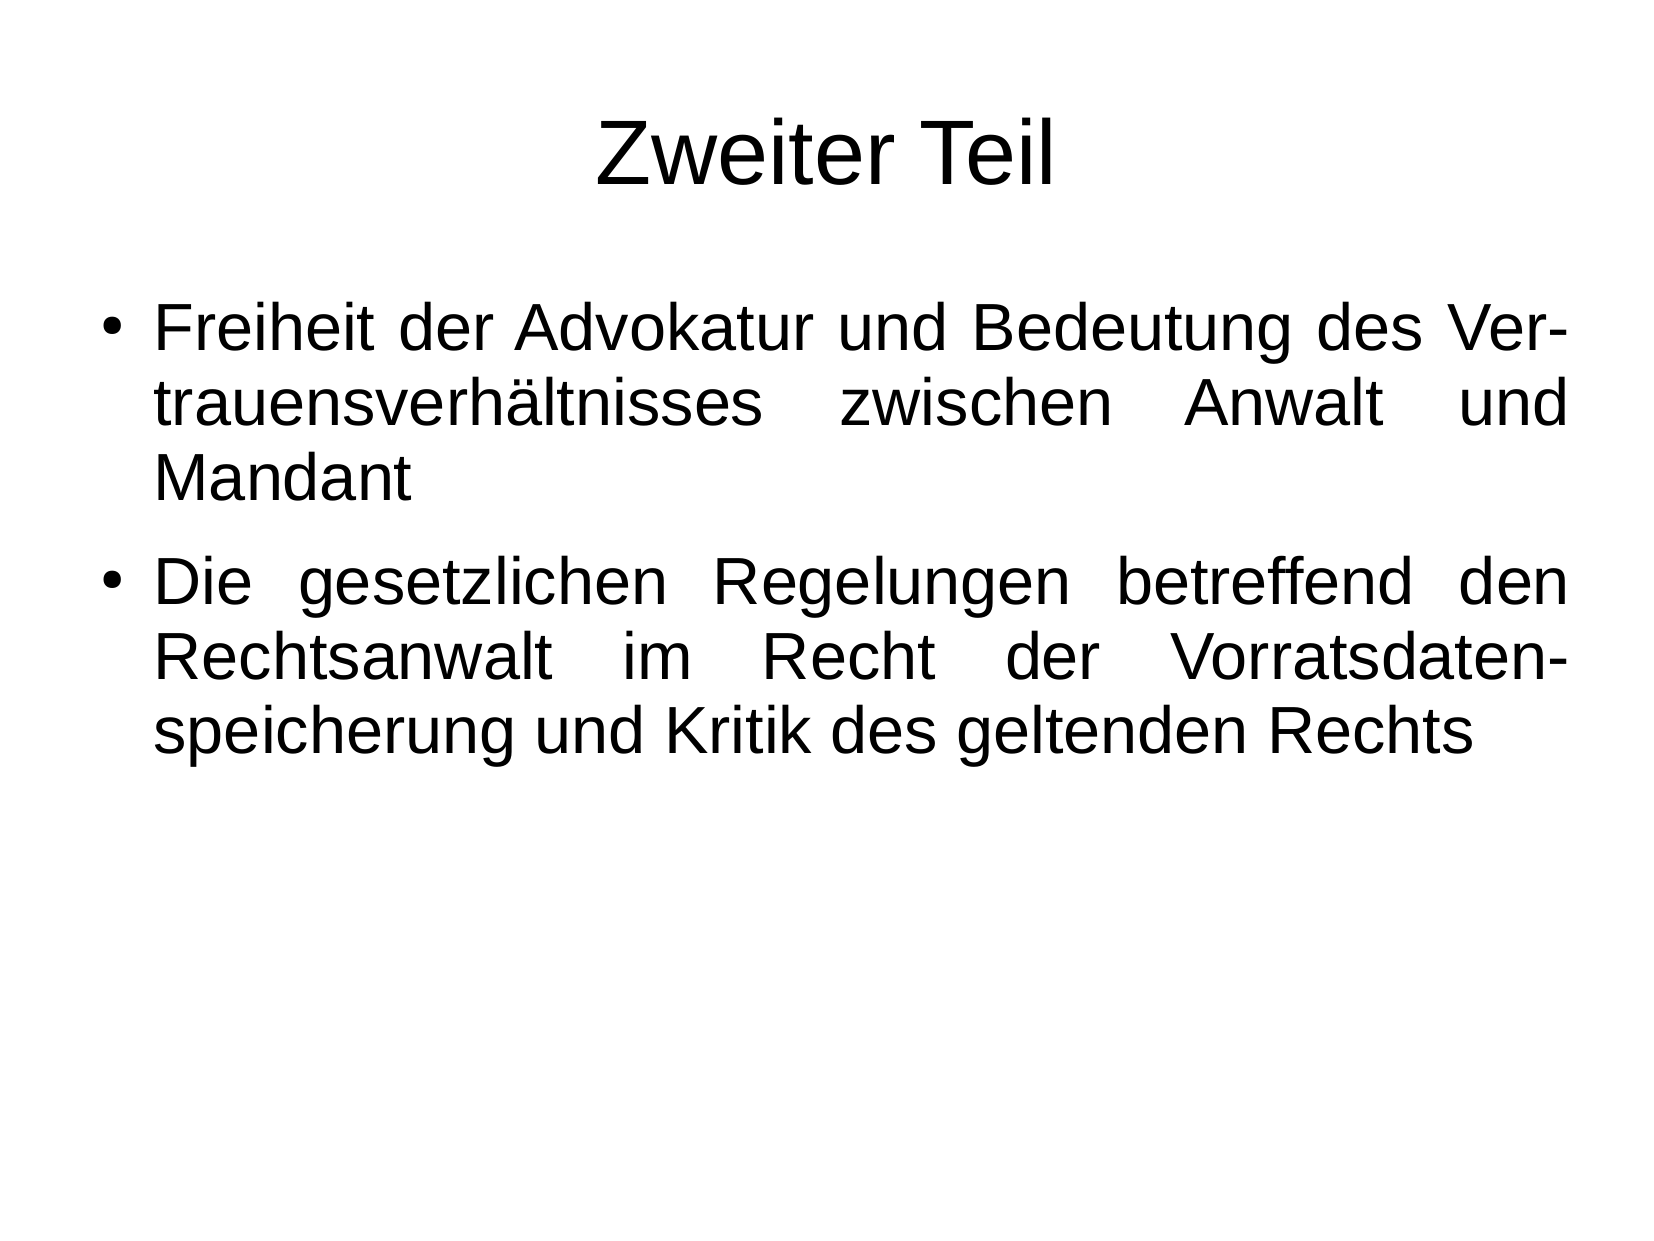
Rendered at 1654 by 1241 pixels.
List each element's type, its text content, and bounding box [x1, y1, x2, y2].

list Freiheit der Advokatur und Bedeutung des Ver-trauensverhältnisses zwischen Anwalt und Mandant Die gesetzlichen Regelungen betreffend den Rechtsanwalt im Recht der Vorratsdaten-speicherung und Kritik des geltenden Rechts [82, 290, 1571, 1094]
title Zweiter Teil [82, 56, 1571, 250]
